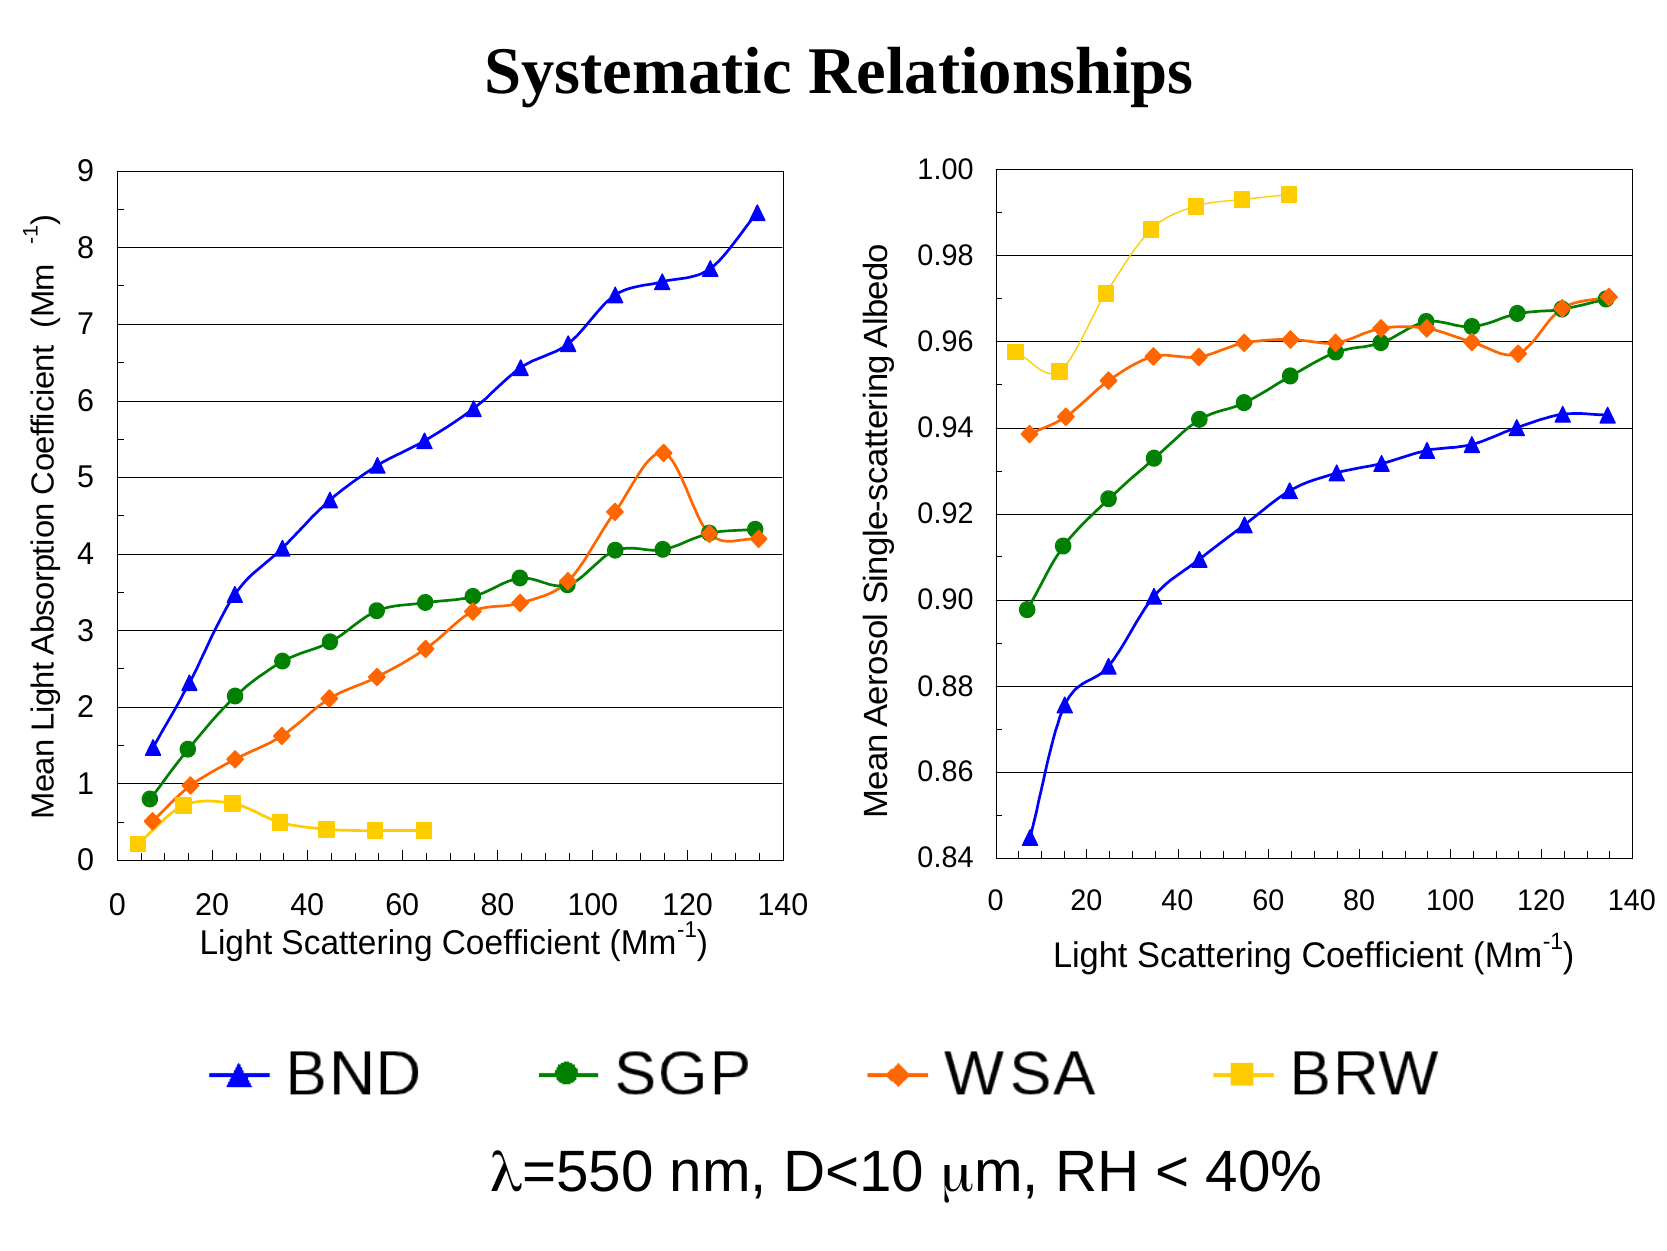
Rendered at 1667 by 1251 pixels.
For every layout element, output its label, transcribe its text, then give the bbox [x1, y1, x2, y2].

picture [843, 138, 1667, 991]
picture [0, 138, 819, 983]
title Systematic Relationships [445, 0, 1261, 134]
text_box =550 nm, D<10 m, RH < 40% [402, 1137, 1375, 1211]
chart [138, 986, 1530, 1137]
